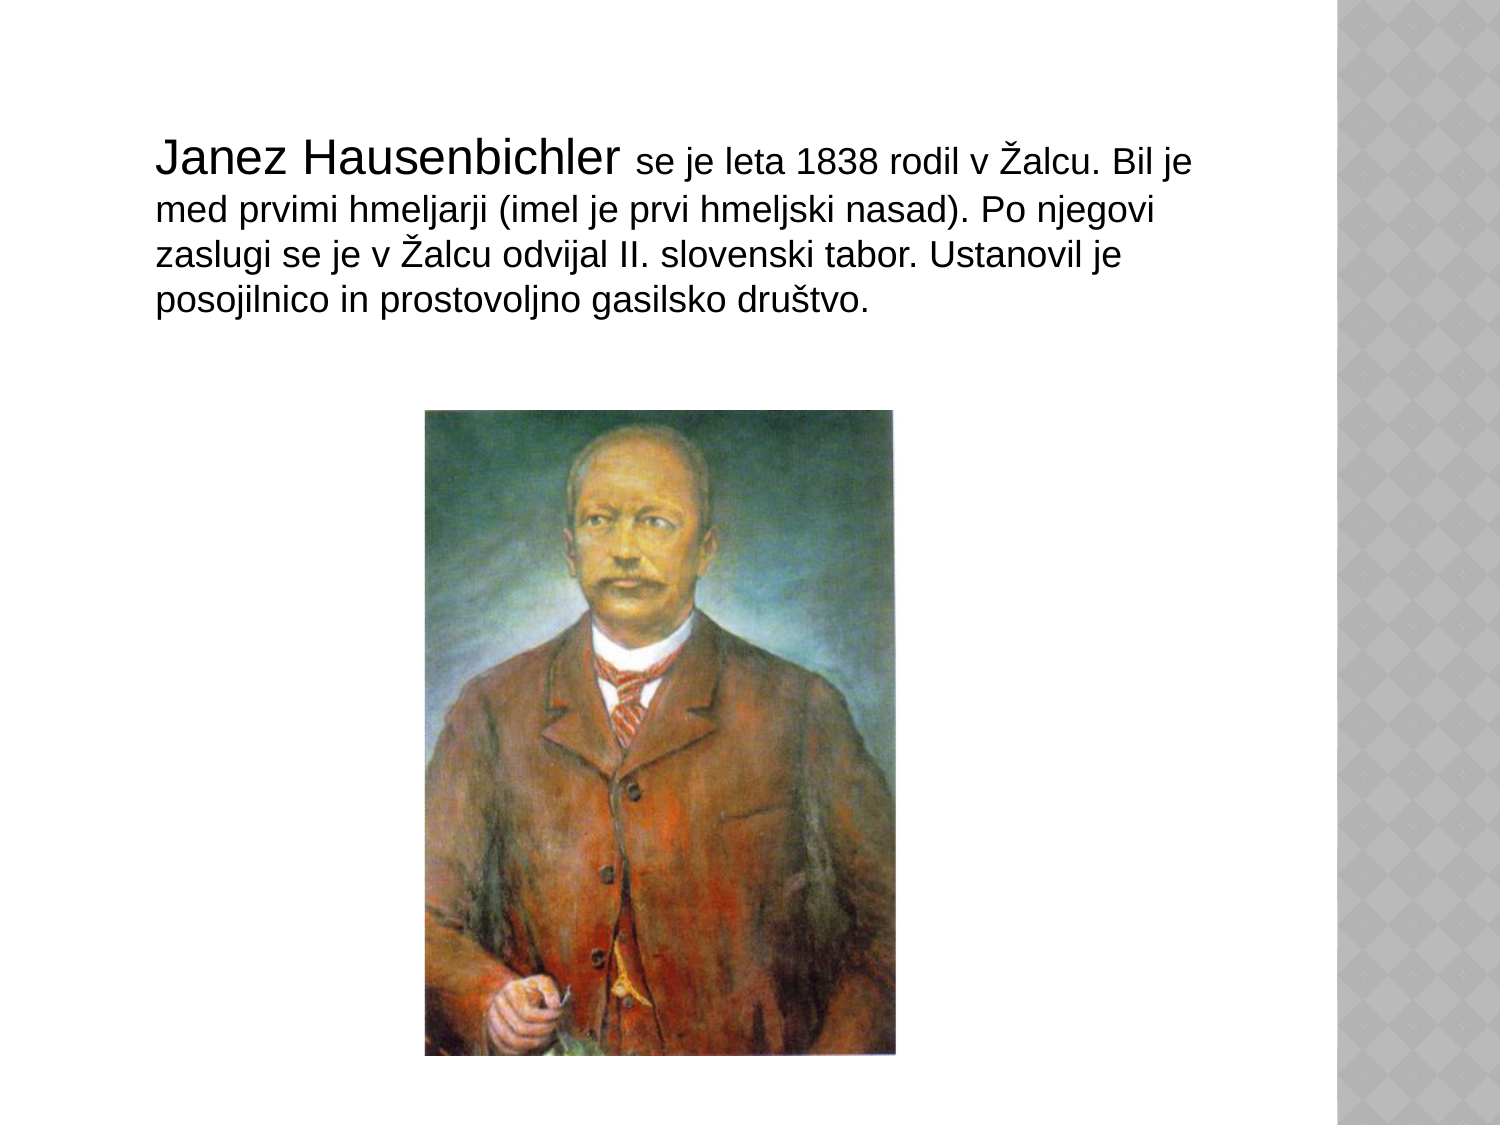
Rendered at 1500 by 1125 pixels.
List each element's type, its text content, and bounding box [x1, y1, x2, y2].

picture [199, 410, 1114, 1056]
text_box Janez Hausenbichler se je leta 1838 rodil v Žalcu. Bil je med prvimi hmeljarji (imel je prvi hmeljski nasad). Po njegovi zaslugi se je v Žalcu odvijal II. slovenski tabor. Ustanovil je posojilnico in prostovoljno gasilsko društvo. [140, 117, 1231, 327]
